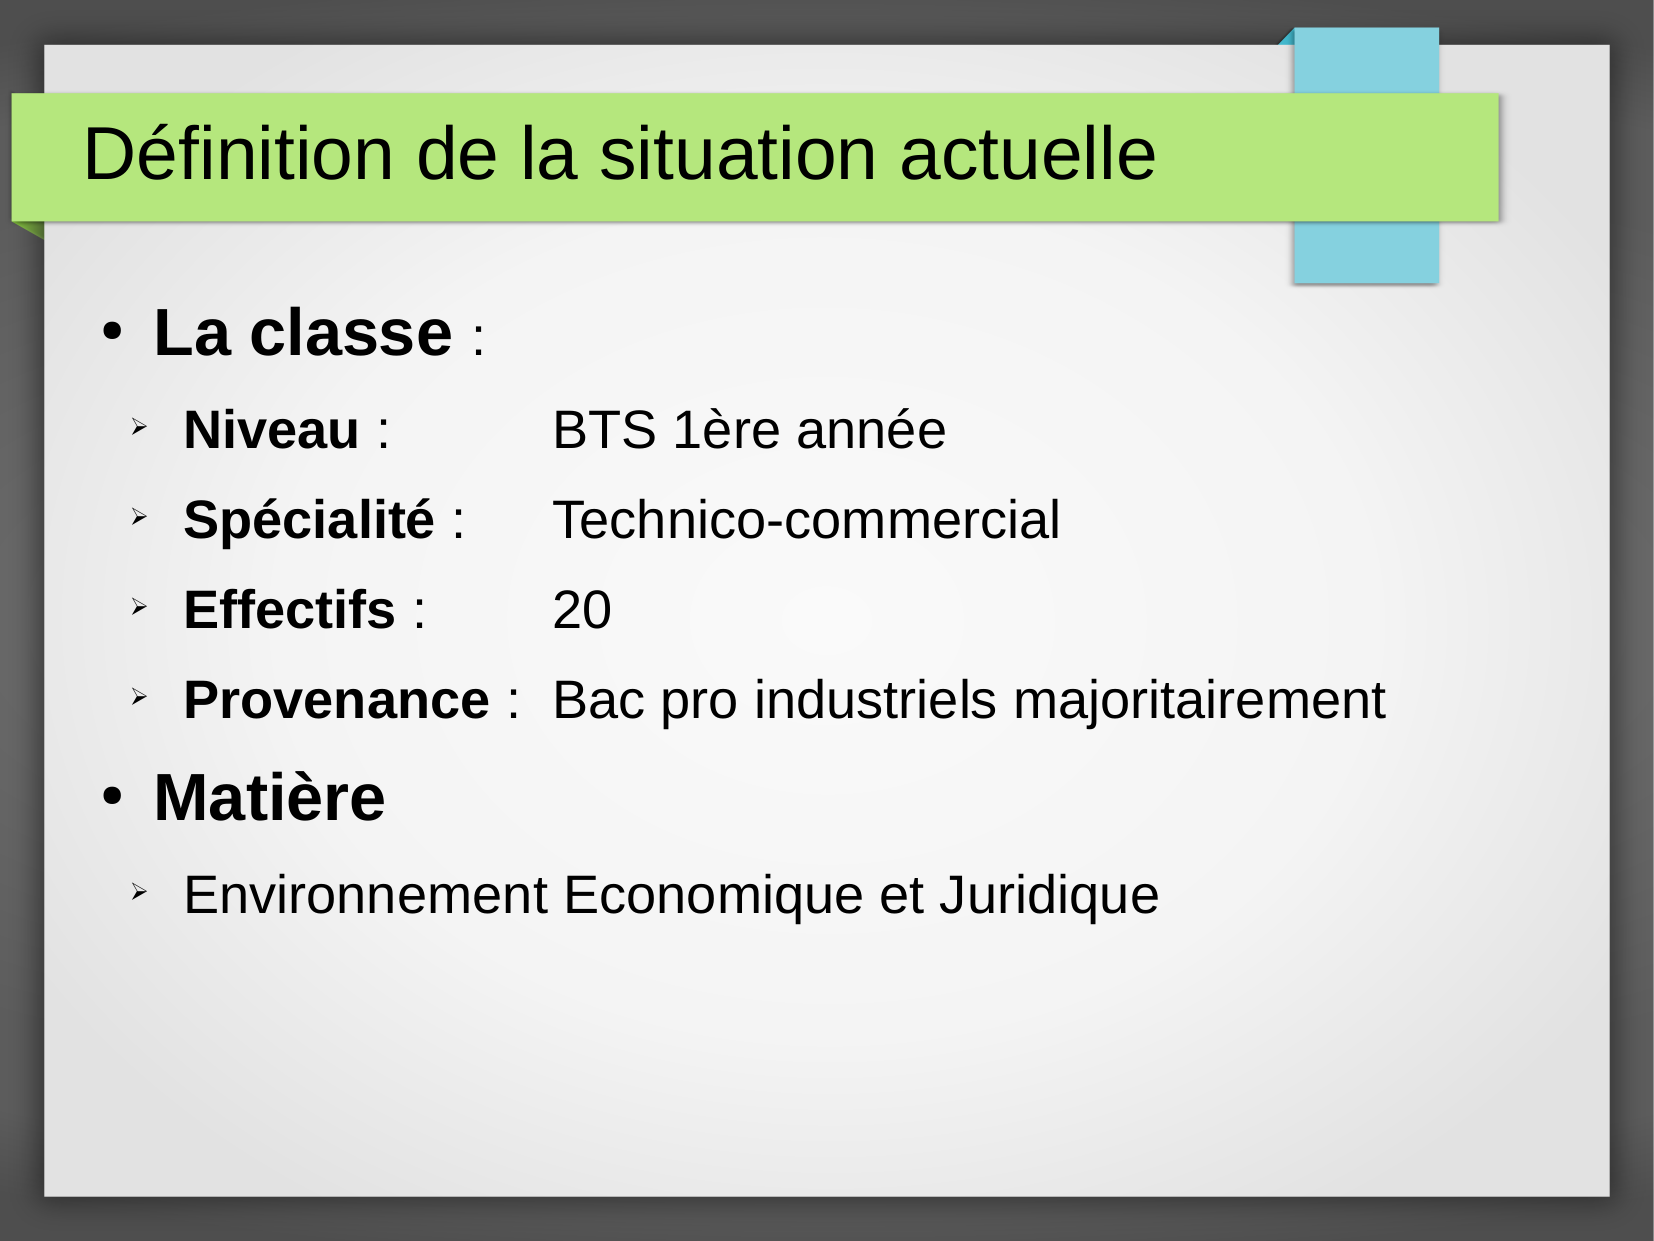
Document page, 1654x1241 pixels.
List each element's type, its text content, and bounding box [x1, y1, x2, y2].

list La classe : Niveau : BTS 1ère année Spécialité : Technico-commercial Effectifs : 20 Provenance : Bac pro industriels majoritairement Matière Environnement Economique et Juridique [82, 295, 1571, 1015]
picture [0, 0, 1654, 1241]
title Définition de la situation actuelle [82, 94, 1264, 213]
